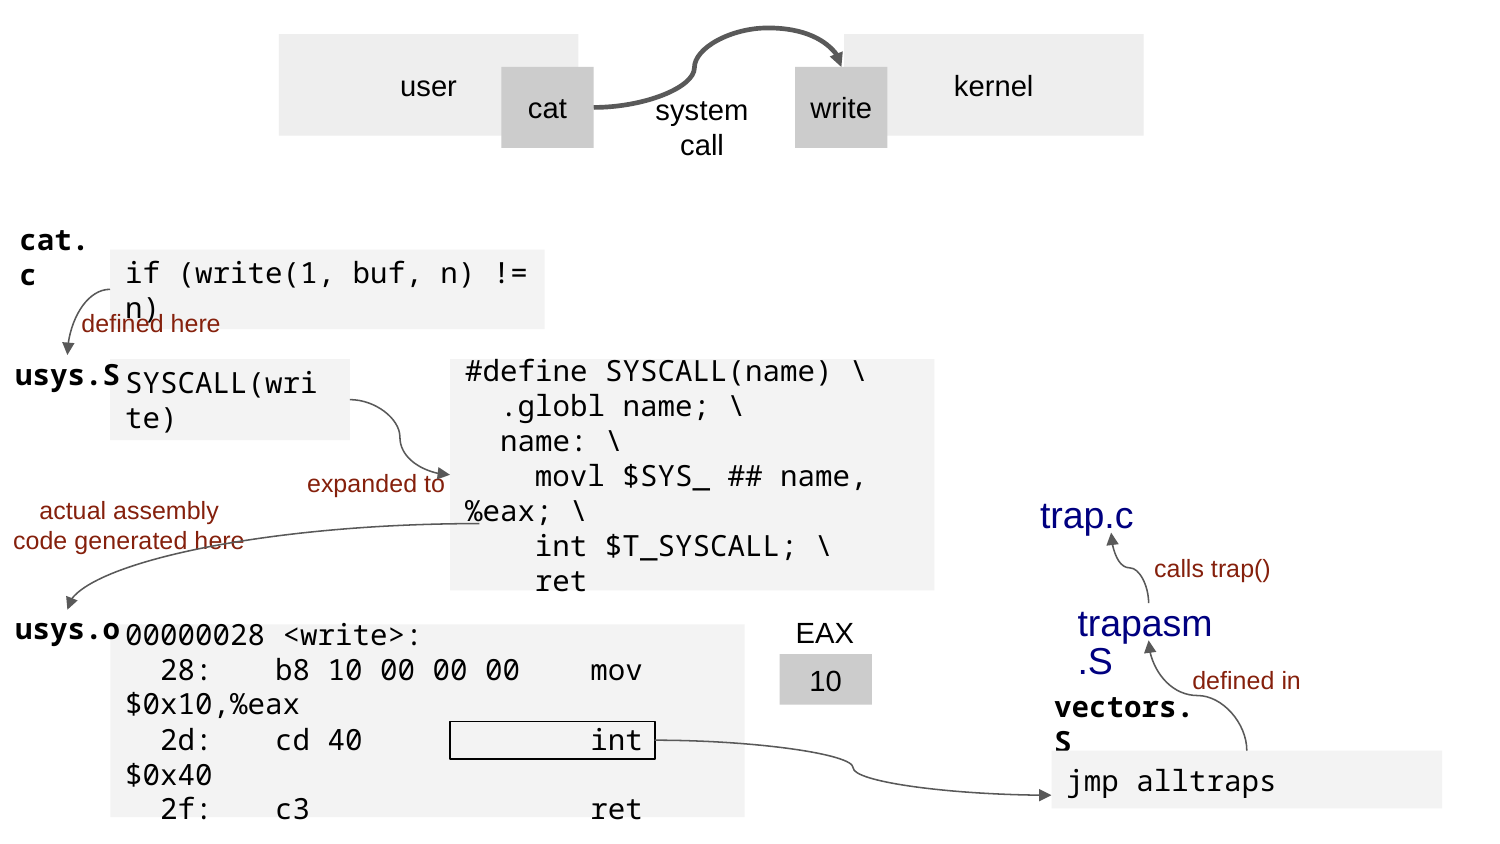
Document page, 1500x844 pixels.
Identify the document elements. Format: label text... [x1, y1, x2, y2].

text_box 00000028 <write>: 28: b8 10 00 00 00 mov $0x10,%eax 2d: cd 40 int $0x40 2f: c3 ret [110, 624, 745, 818]
text_box actual assembly code generated here [138, 539, 262, 566]
text_box 00000028 <write>: 28: b8 10 00 00 00 mov $0x10,%eax 2d: cd 40 int $0x40 2f: c3 ret [451, 722, 654, 758]
text_box cat [501, 66, 594, 148]
text_box #define SYSCALL(name) \ .globl name; \ name: \ movl $SYS_ ## name, %eax; \ int $T_SYSCALL; \ ret [450, 359, 935, 591]
text_box if (write(1, buf, n) != n) [110, 249, 545, 330]
text_box defined in [1114, 638, 1380, 720]
text_box calls trap() [1080, 542, 1345, 594]
text_box trap.c [1025, 495, 1198, 533]
text_box trap.c [1089, 510, 1099, 526]
text_box EAX [770, 603, 880, 661]
text_box defined here [48, 303, 254, 341]
text_box cat.c [4, 227, 122, 286]
text_box expanded to [290, 450, 463, 515]
text_box usys.S [0, 355, 136, 393]
text_box SYSCALL(write) [110, 359, 350, 441]
text_box kernel [844, 34, 1144, 136]
text_box user [278, 34, 579, 136]
text_box jmp alltraps [1051, 750, 1443, 809]
text_box vectors.S [1039, 704, 1212, 742]
text_box usys.o [0, 609, 136, 647]
text_box 10 [779, 661, 872, 705]
text_box actual assembly code generated here [0, 484, 262, 566]
text_box system call [634, 85, 770, 167]
text_box write [795, 66, 888, 148]
text_box trapasm.S [1062, 603, 1235, 641]
